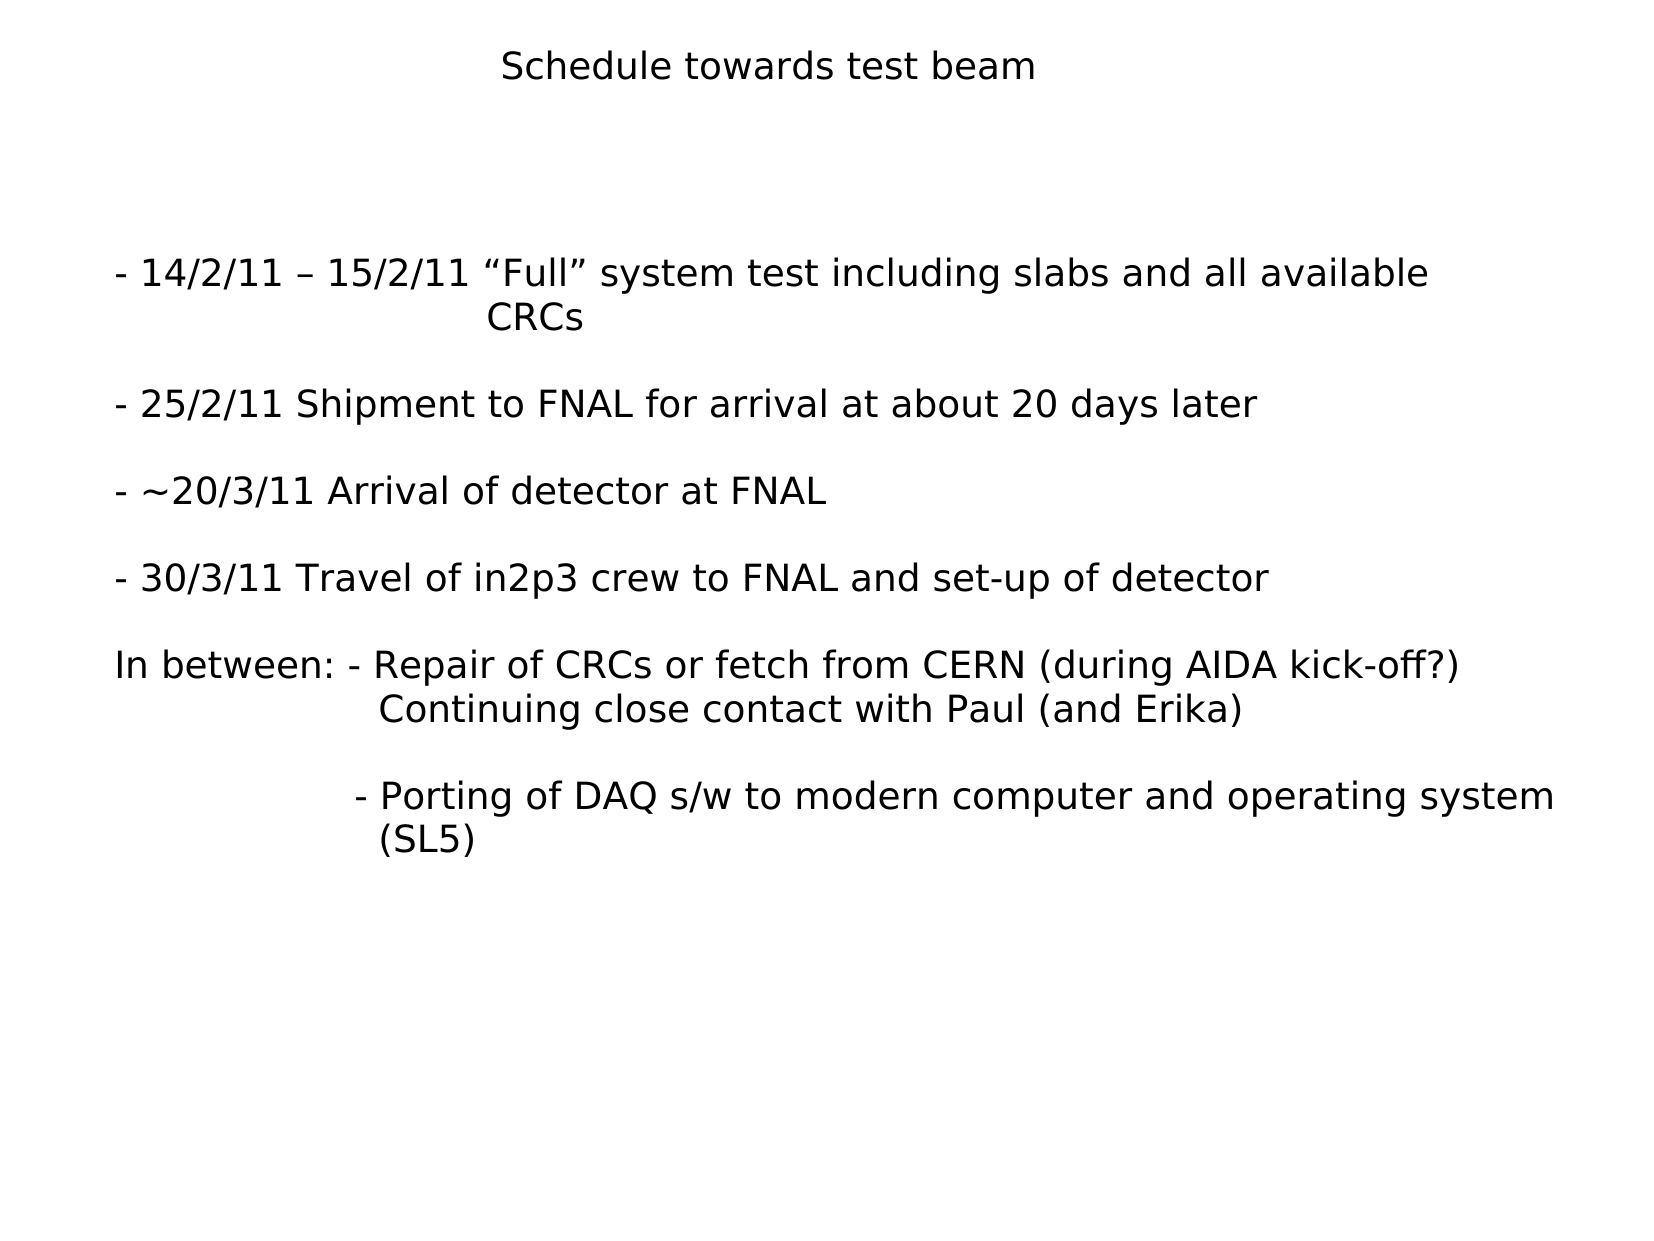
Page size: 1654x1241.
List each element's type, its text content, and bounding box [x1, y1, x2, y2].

text_box - 14/2/11 – 15/2/11 “Full” system test including slabs and all available CRCs - 25/2/11 Shipment to FNAL for arrival at about 20 days later - ~20/3/11 Arrival of detector at FNAL - 30/3/11 Travel of in2p3 crew to FNAL and set-up of detector In between: - Repair of CRCs or fetch from CERN (during AIDA kick-off?) Continuing close contact with Paul (and Erika) - Porting of DAQ s/w to modern computer and operating system (SL5) [99, 244, 1552, 869]
text_box Schedule towards test beam [485, 37, 1041, 96]
